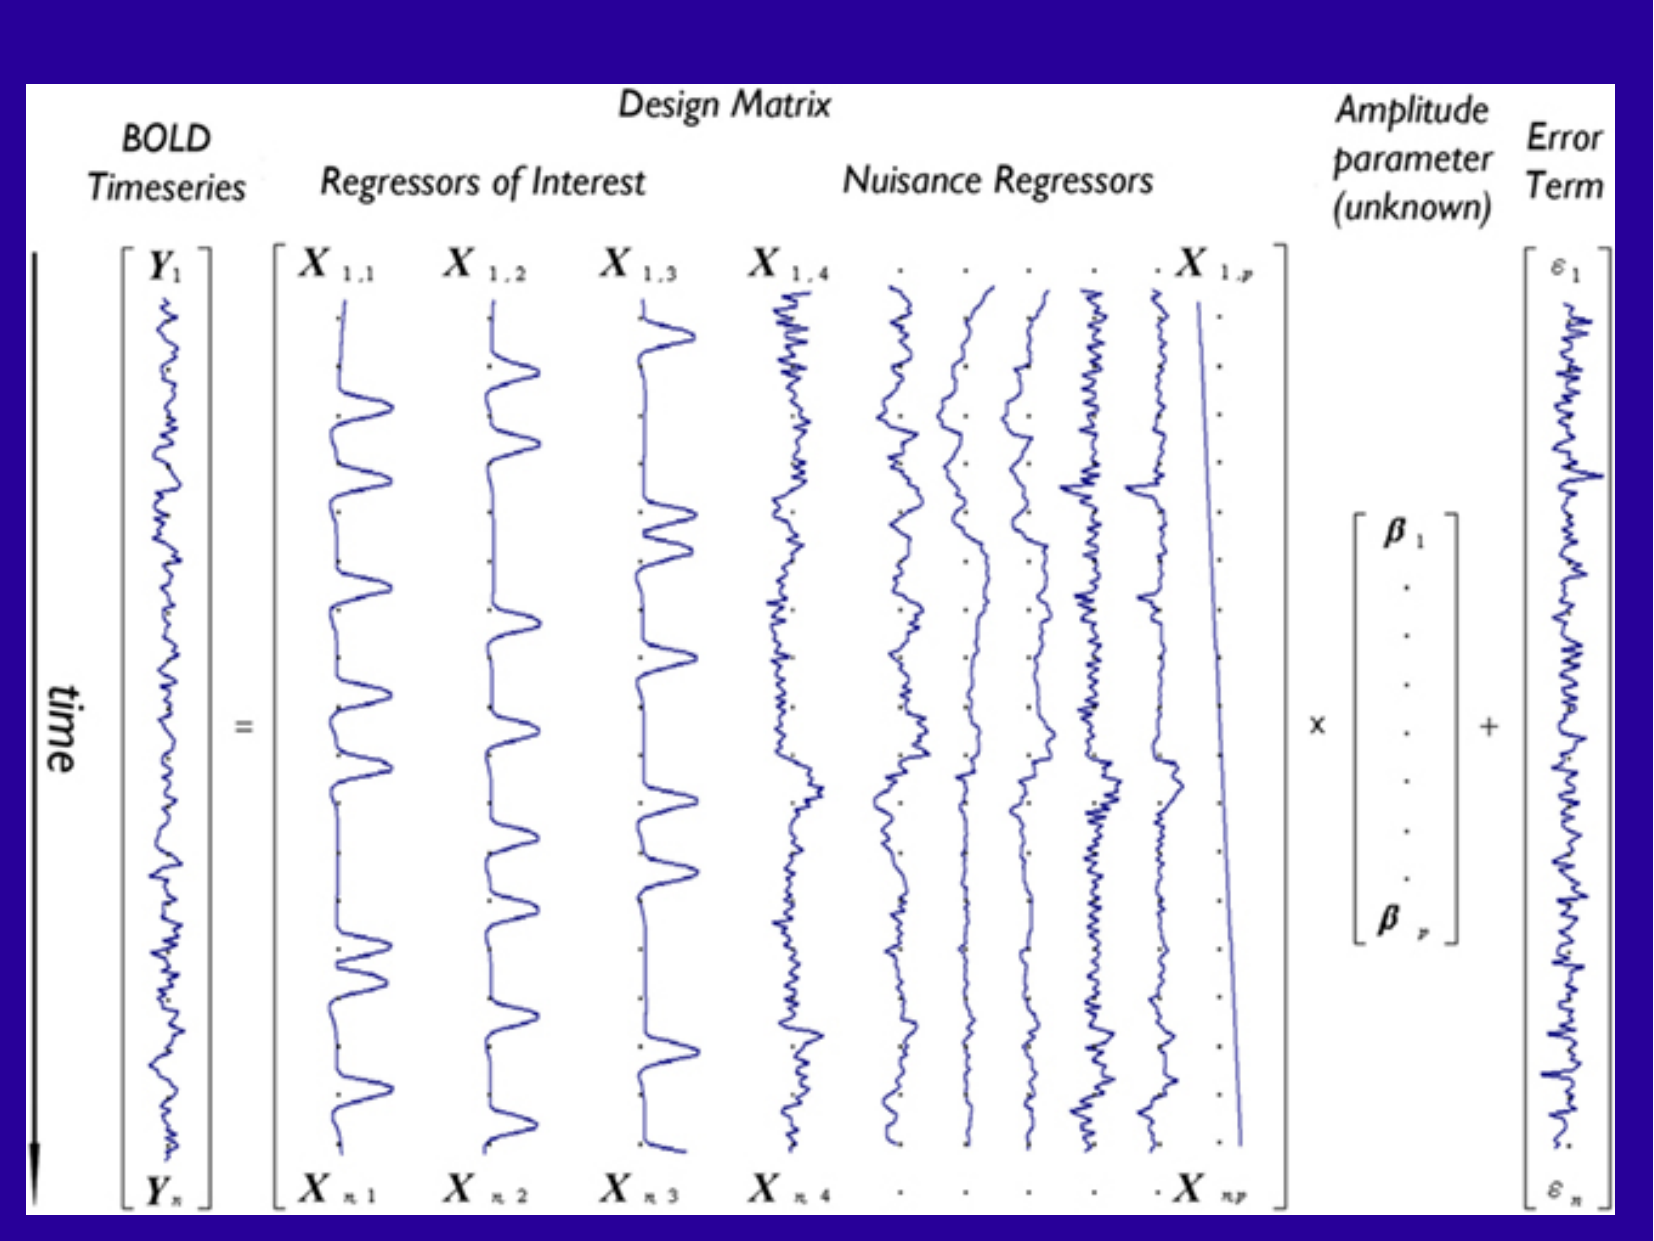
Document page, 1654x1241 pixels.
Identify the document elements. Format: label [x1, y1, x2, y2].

picture [26, 84, 1615, 1215]
